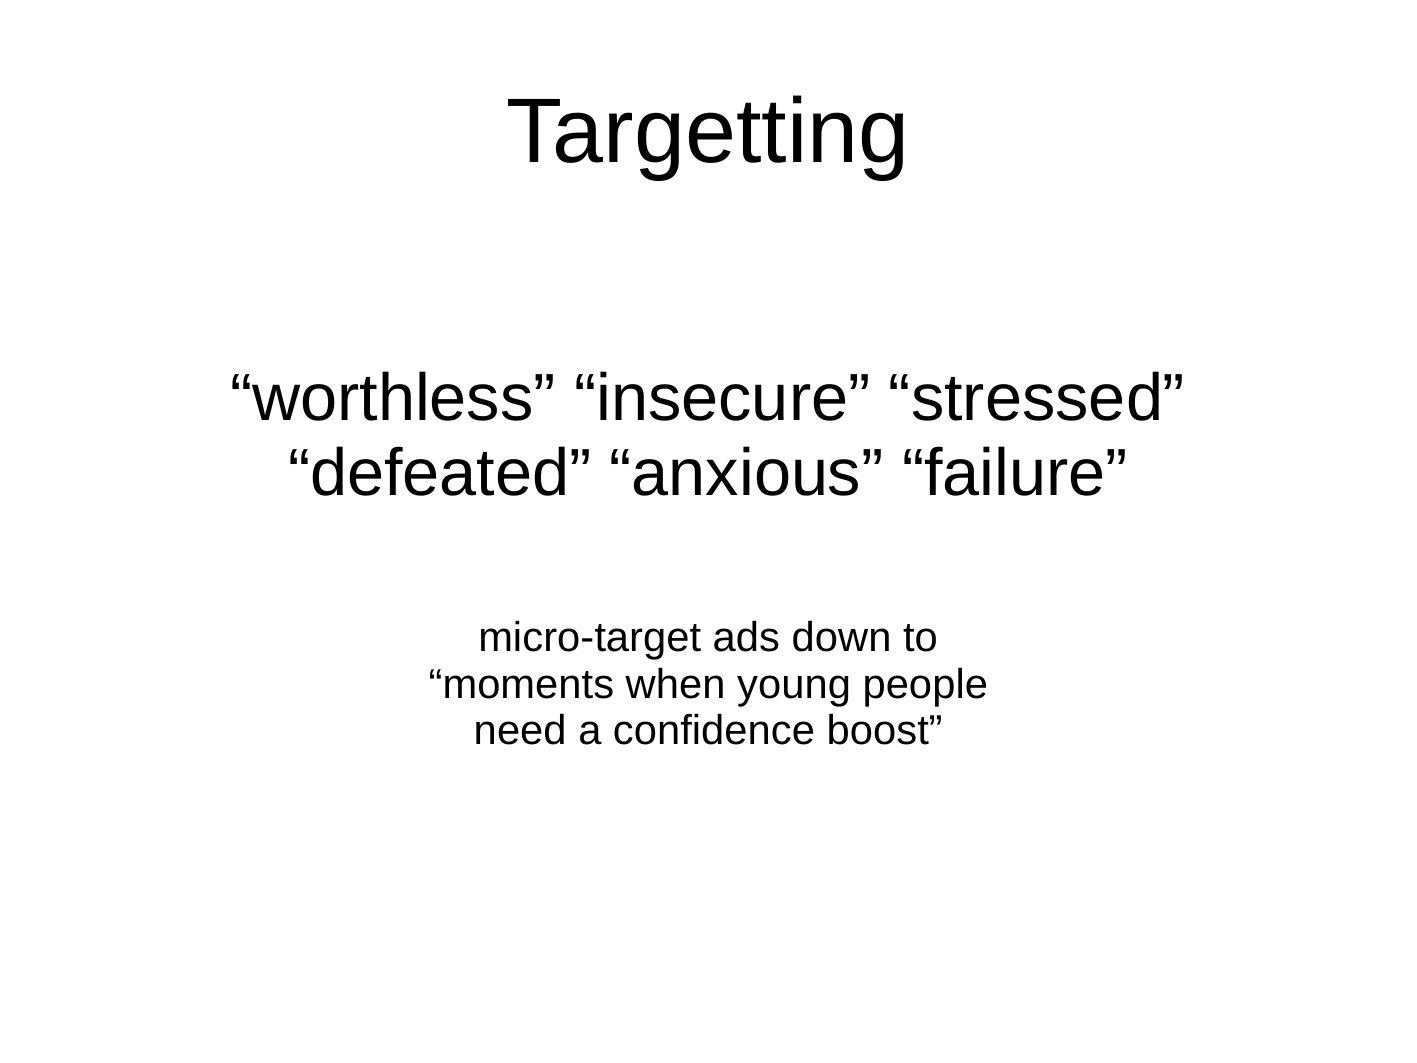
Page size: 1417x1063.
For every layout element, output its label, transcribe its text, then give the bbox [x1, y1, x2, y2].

title Targetting [70, 42, 1346, 220]
list “worthless” “insecure” “stressed” “defeated” “anxious” “failure” micro-target ads down to “moments when young people need a confidence boost” [70, 248, 1346, 865]
